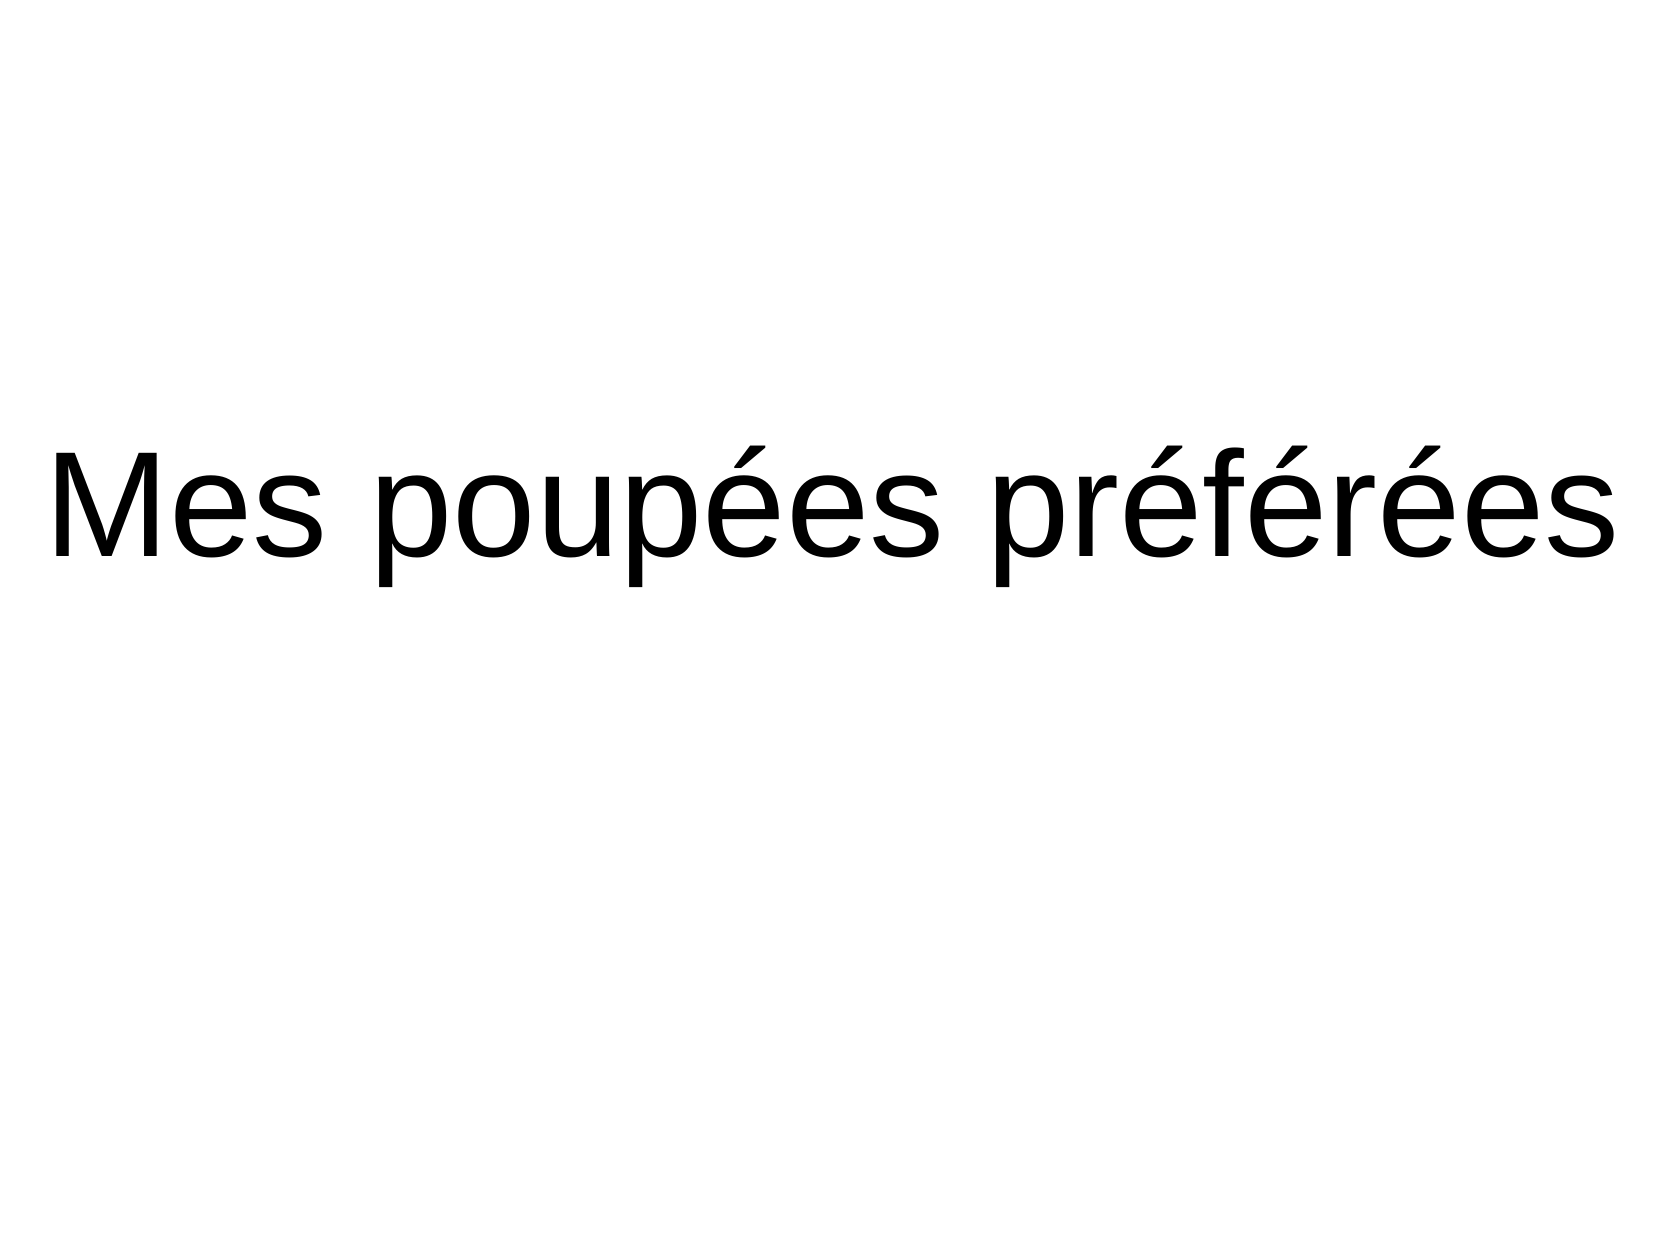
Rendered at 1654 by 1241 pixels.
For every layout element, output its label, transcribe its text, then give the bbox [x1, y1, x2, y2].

text_box Mes poupées préférées [29, 413, 1654, 886]
